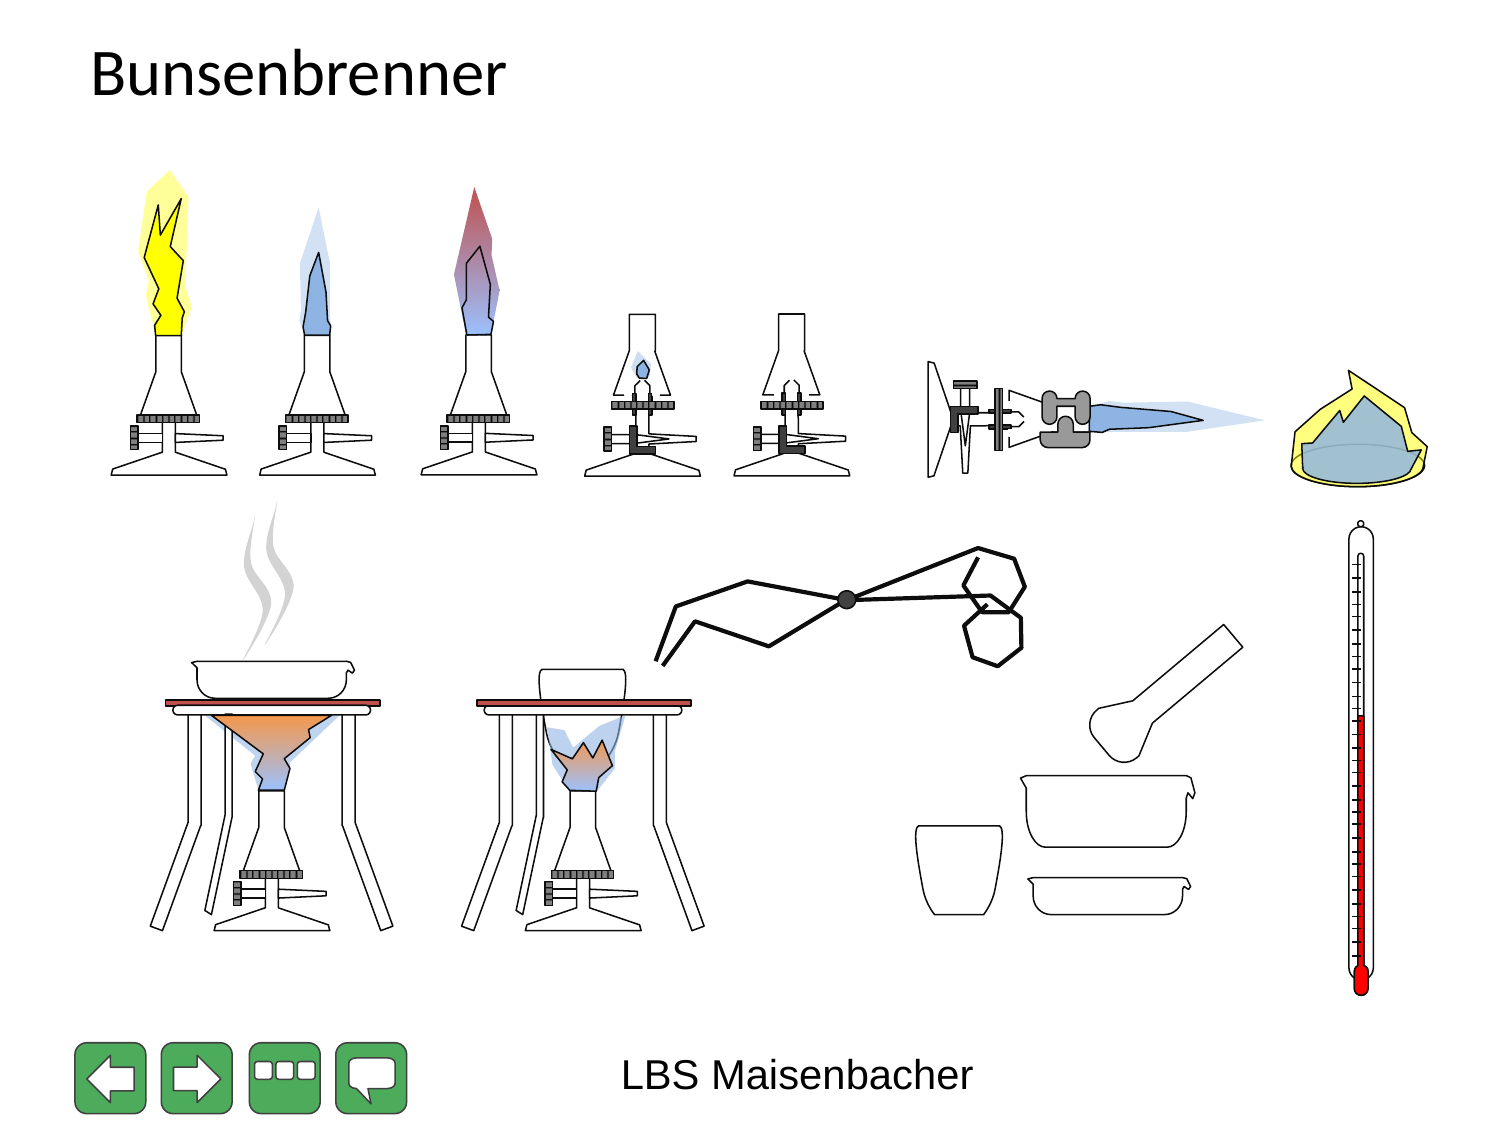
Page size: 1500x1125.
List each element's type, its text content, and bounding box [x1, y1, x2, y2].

text_box [150, 700, 393, 931]
text_box [915, 825, 1003, 915]
text_box [453, 187, 500, 320]
text_box [584, 314, 701, 477]
text_box [837, 590, 856, 609]
text_box [1020, 775, 1195, 848]
text_box [461, 669, 705, 931]
text_box [421, 335, 537, 475]
title Bunsenbrenner [75, 20, 1426, 110]
text_box [1027, 877, 1191, 915]
text_box [191, 515, 355, 699]
text_box [264, 499, 294, 646]
text_box [1291, 370, 1428, 487]
text_box [1089, 624, 1243, 763]
text_box [1348, 520, 1374, 996]
text_box [463, 250, 492, 334]
text_box [259, 207, 376, 476]
text_box [734, 313, 850, 476]
text_box [111, 170, 227, 476]
text_box [928, 361, 1265, 478]
